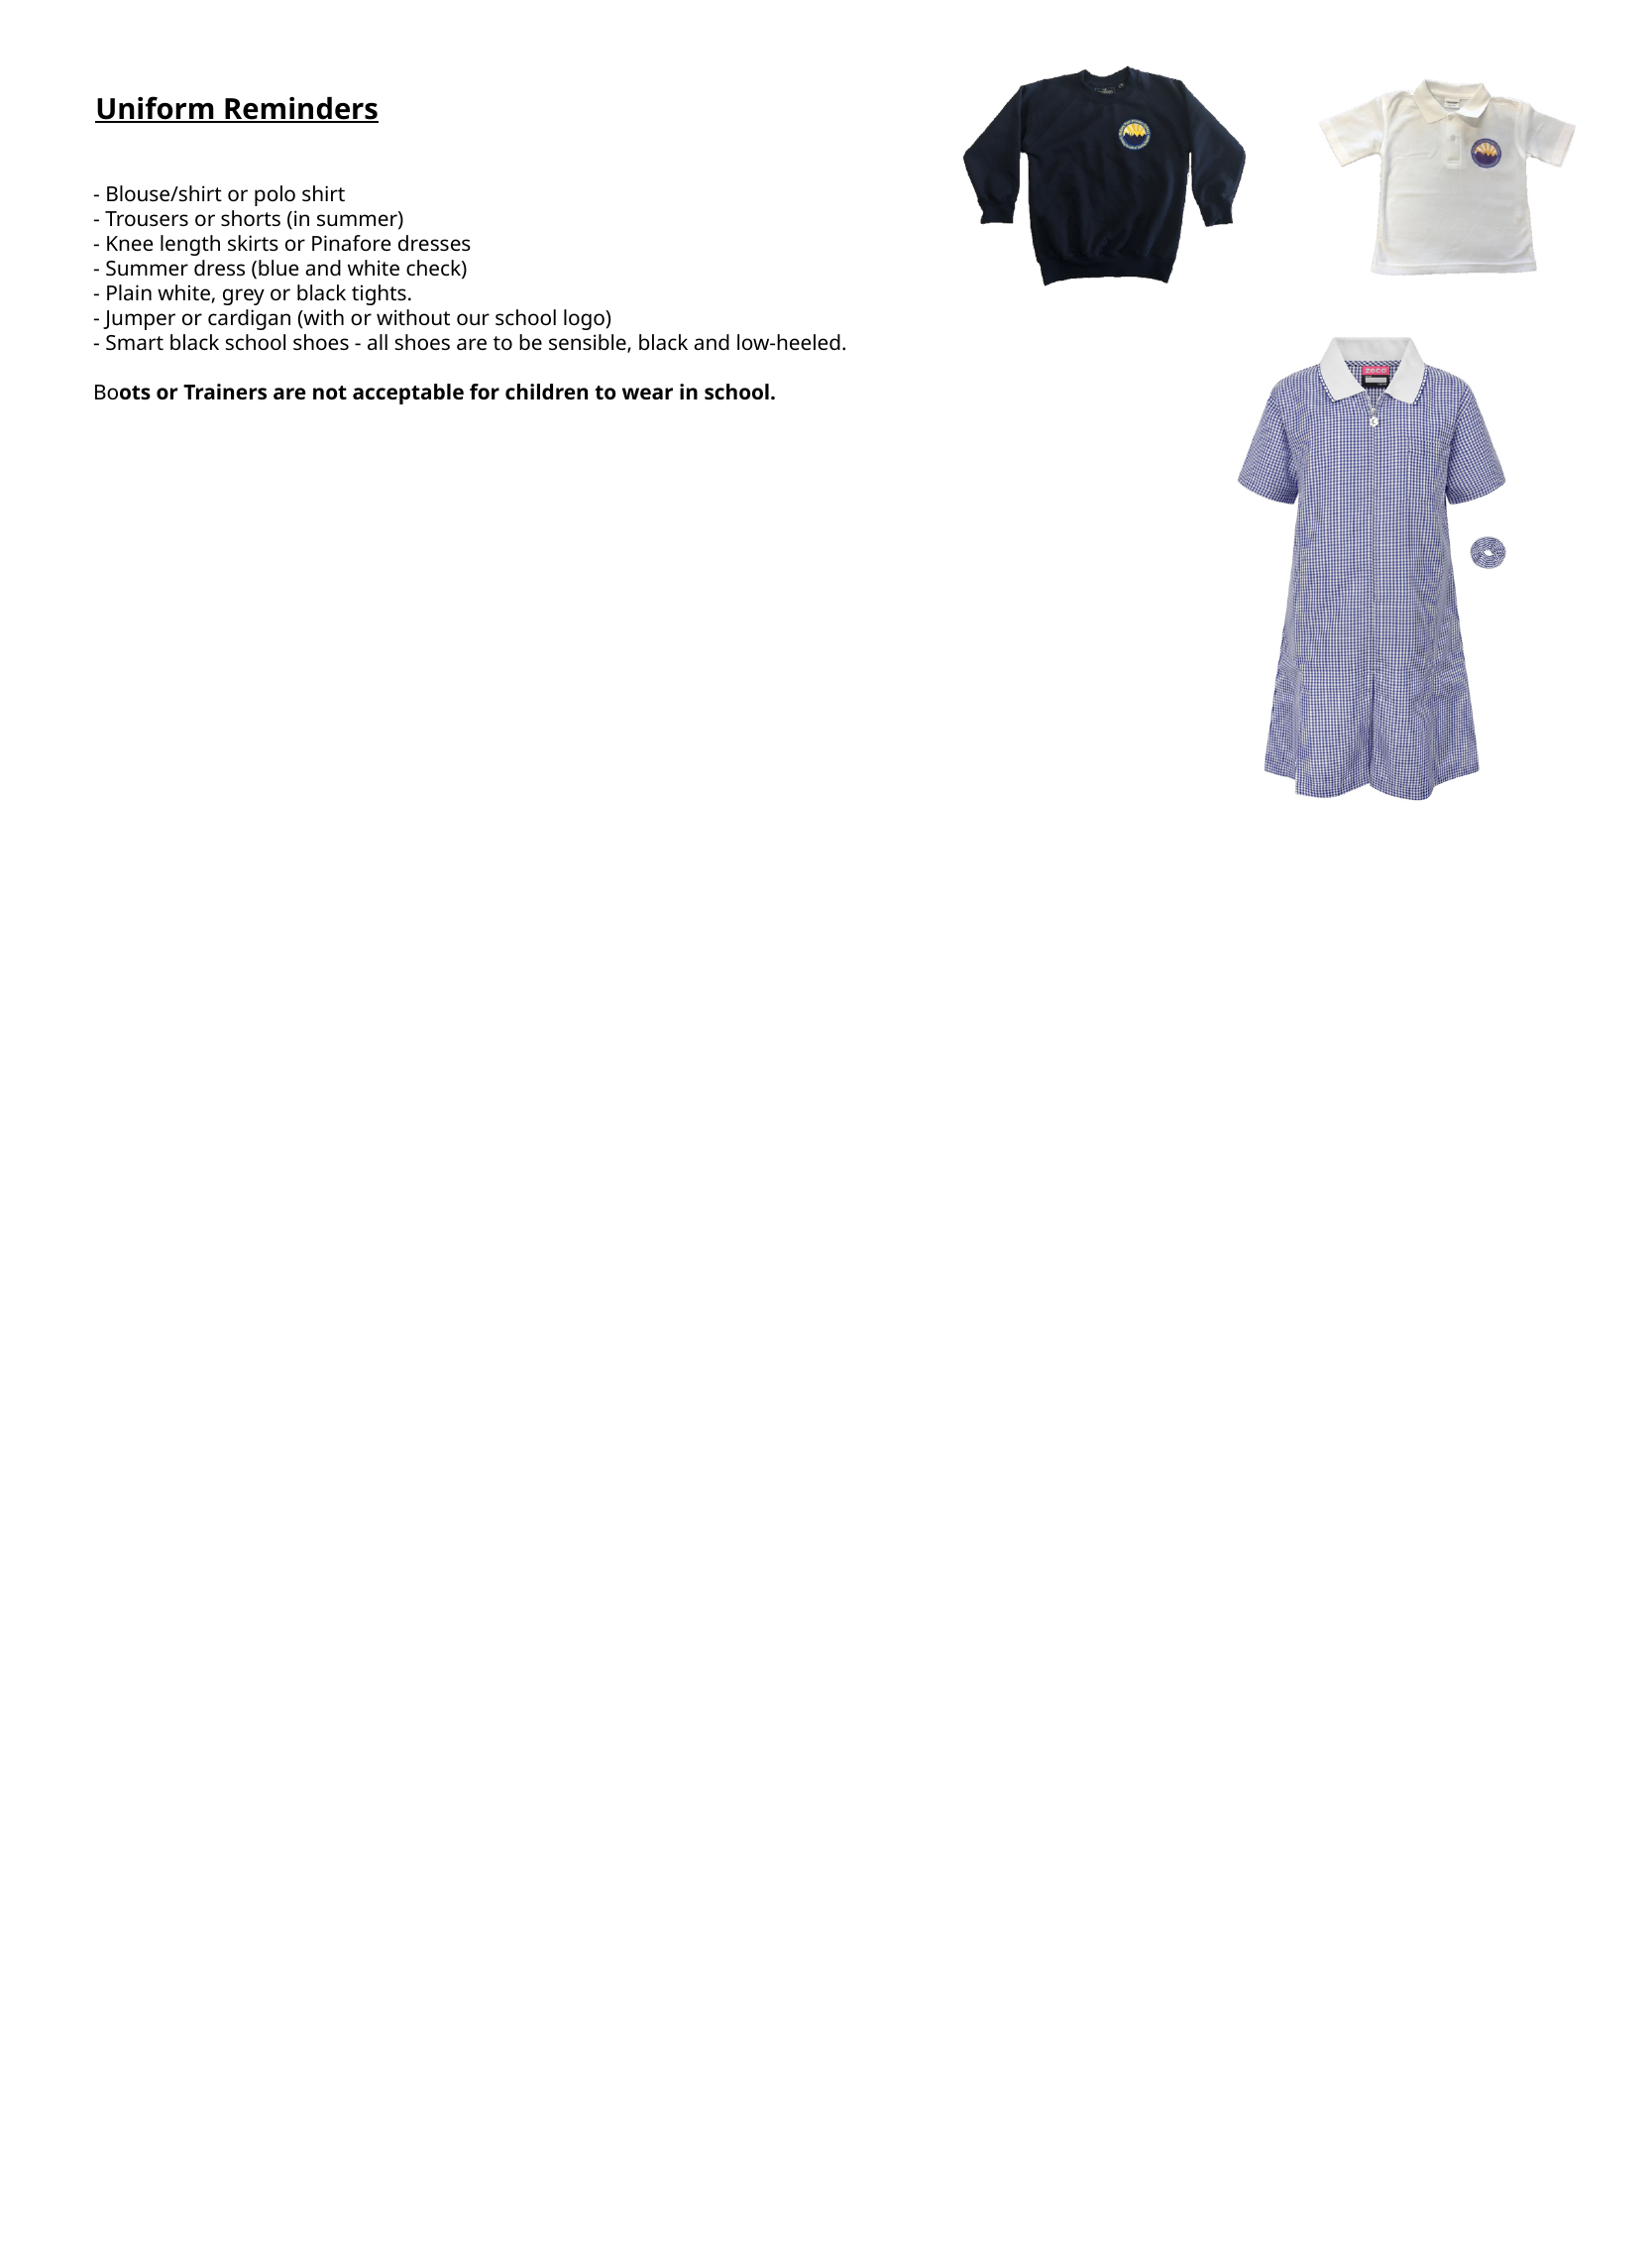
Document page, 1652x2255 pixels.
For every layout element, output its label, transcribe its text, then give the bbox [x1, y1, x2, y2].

picture [1306, 74, 1591, 282]
text_box - Blouse/shirt or polo shirt - Trousers or shorts (in summer) - Knee length skirts or Pinafore dresses - Summer dress (blue and white check) - Plain white, grey or black tights. - Jumper or cardigan (with or without our school logo) - Smart black school shoes - all shoes are to be sensible, black and low-heeled. Boots or Trainers are not acceptable for children to wear in school. [78, 172, 1091, 414]
picture [1127, 328, 1608, 809]
picture [957, 61, 1271, 291]
text_box Uniform Reminders [80, 82, 593, 133]
